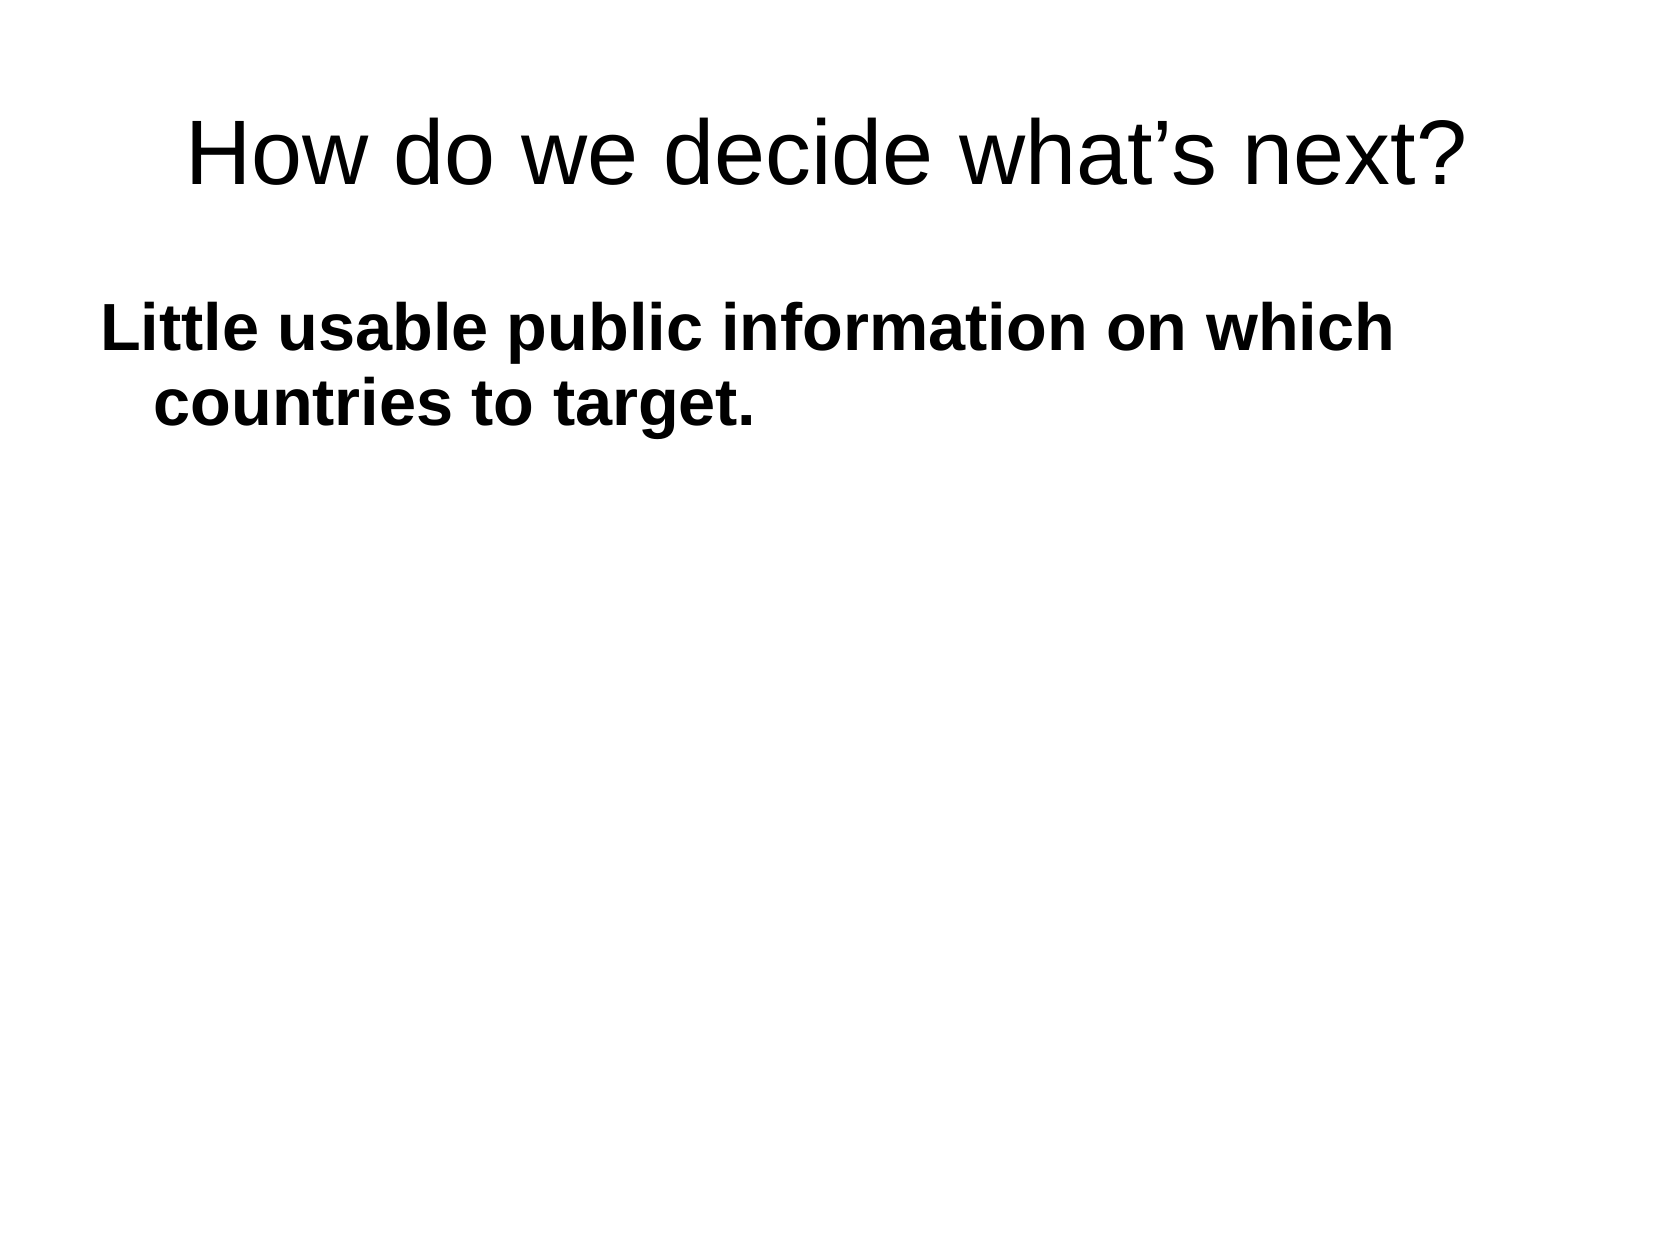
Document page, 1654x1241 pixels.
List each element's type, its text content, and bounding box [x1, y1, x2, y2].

title How do we decide what’s next? [82, 56, 1571, 250]
list Little usable public information on which countries to target. [82, 290, 1571, 1094]
